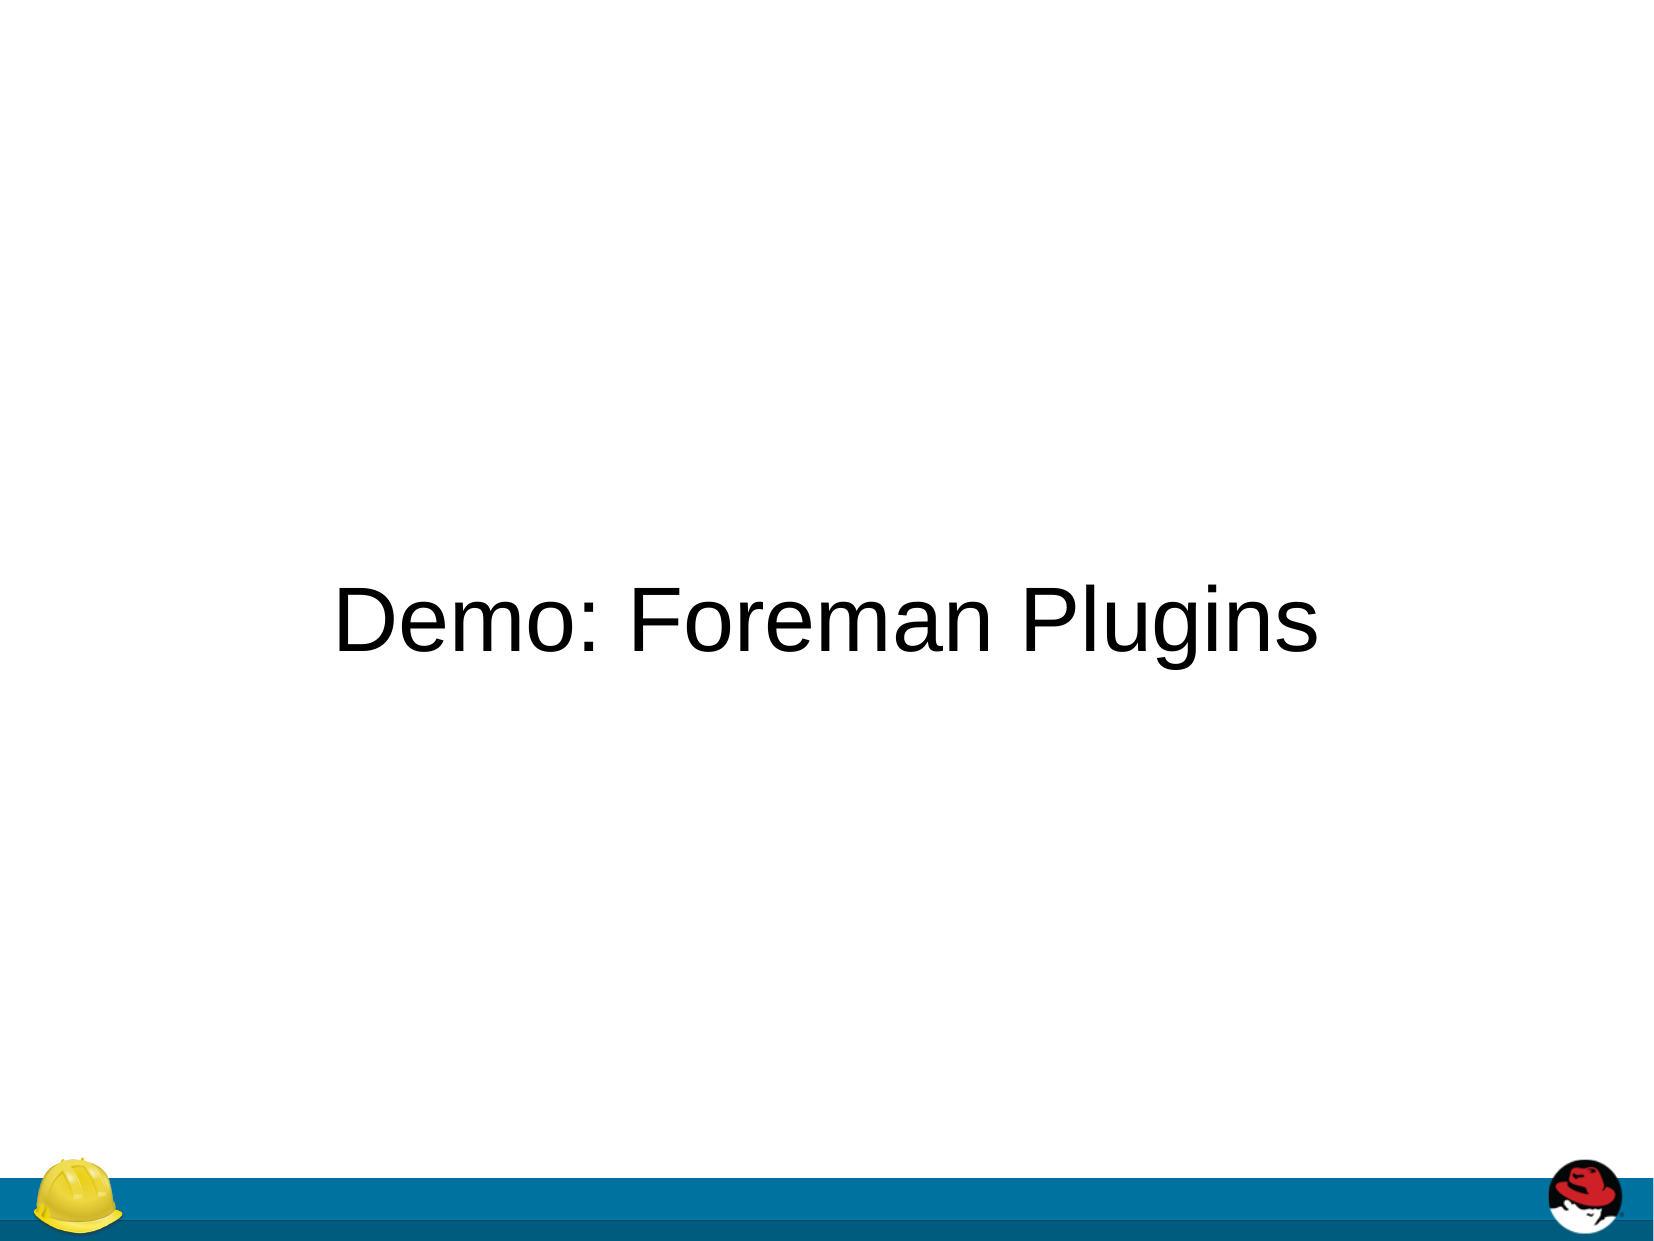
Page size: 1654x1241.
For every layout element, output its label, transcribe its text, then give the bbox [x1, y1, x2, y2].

picture [1547, 1157, 1630, 1233]
picture [23, 1145, 130, 1235]
title Demo: Foreman Plugins [82, 516, 1571, 724]
